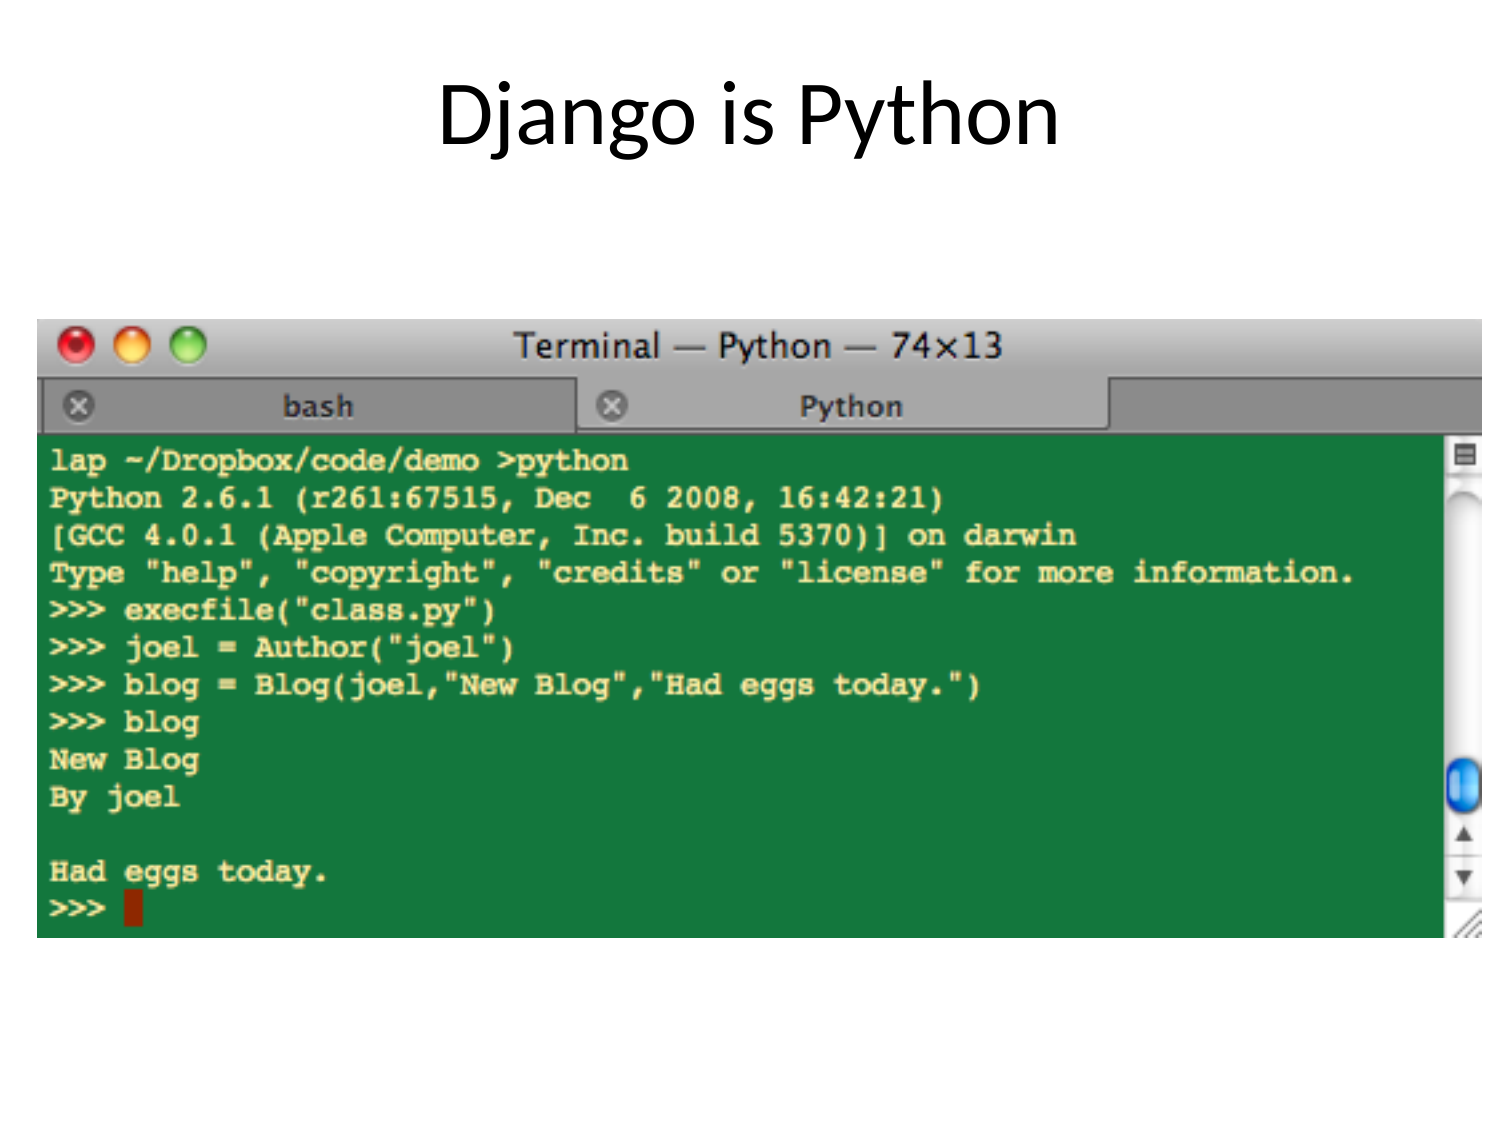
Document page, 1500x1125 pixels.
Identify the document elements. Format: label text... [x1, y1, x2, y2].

picture [37, 319, 1482, 938]
title Django is Python [75, 45, 1425, 233]
